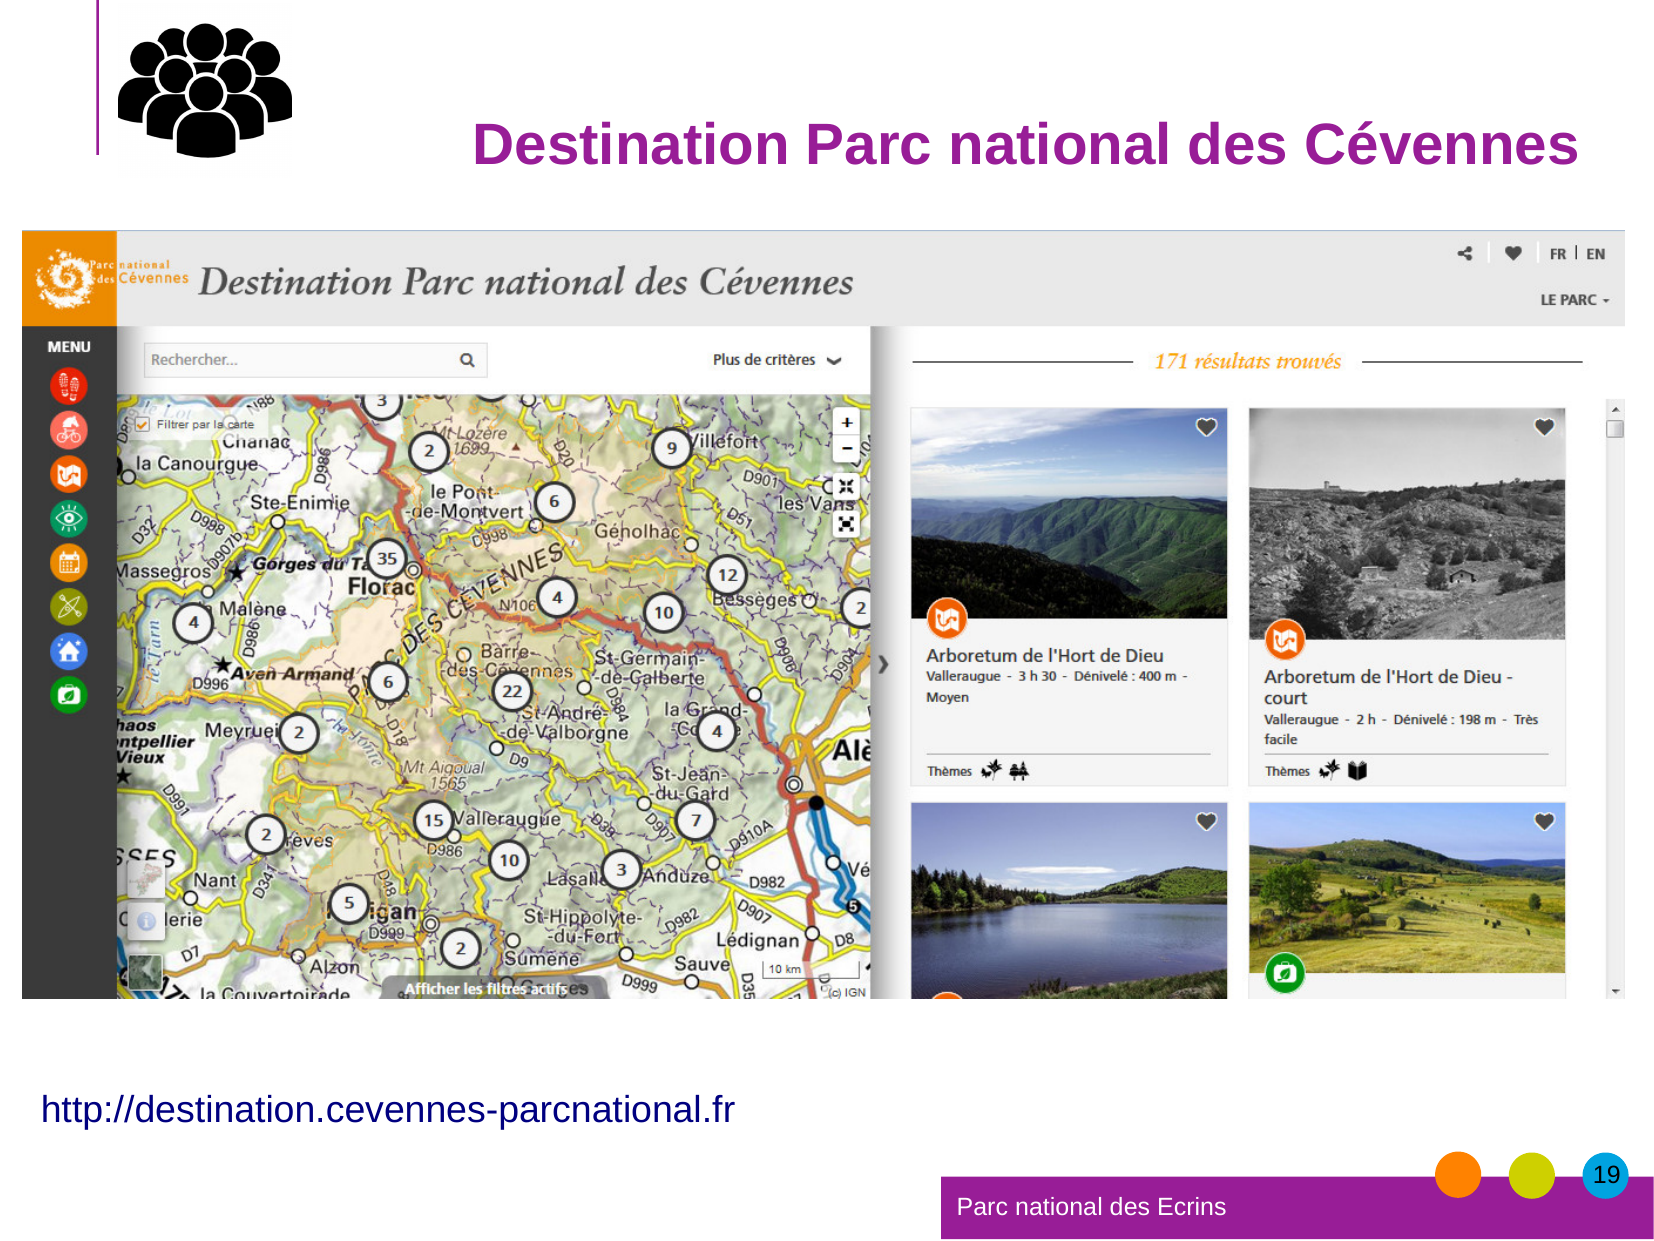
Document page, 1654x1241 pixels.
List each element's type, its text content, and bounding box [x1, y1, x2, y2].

picture [118, 3, 292, 178]
text_box http://destination.cevennes-parcnational.fr [26, 1080, 762, 1138]
title Destination Parc national des Cévennes [472, 29, 1625, 178]
picture [22, 230, 1625, 999]
